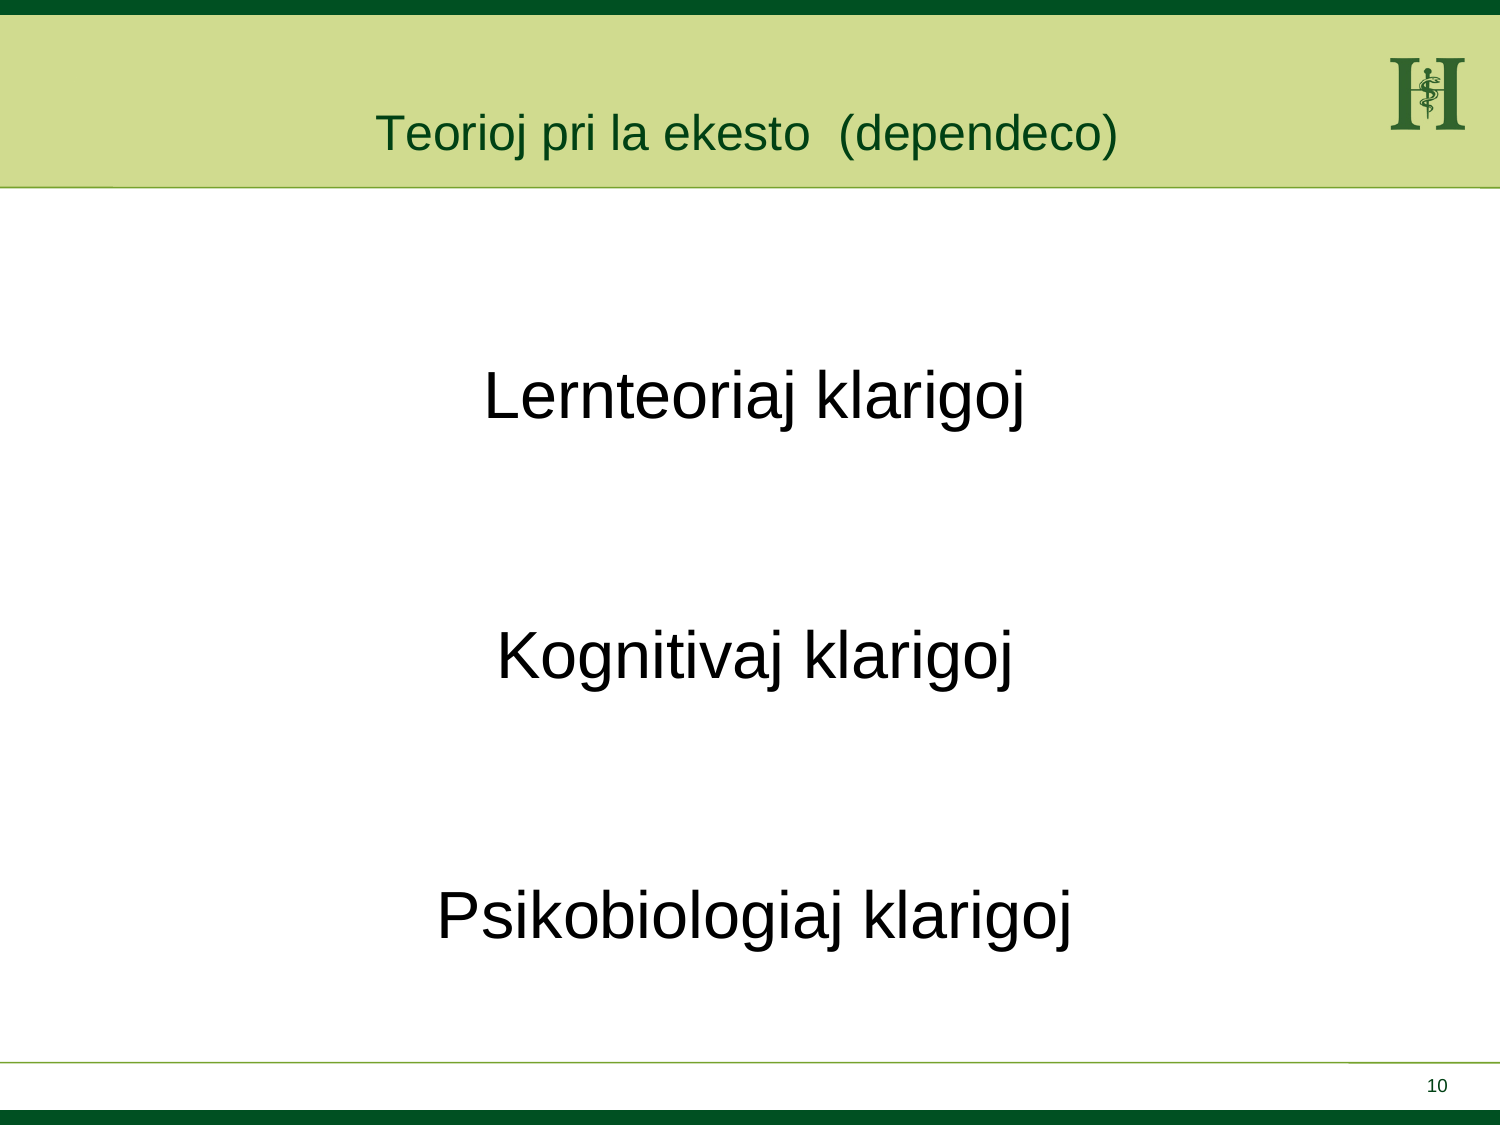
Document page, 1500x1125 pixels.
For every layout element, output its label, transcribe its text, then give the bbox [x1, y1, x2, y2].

picture [0, 15, 1500, 186]
list Lernteoriaj klarigoj Kognitivaj klarigoj Psikobiologiaj klarigoj [57, 214, 1447, 1034]
title Teorioj pri la ekesto (dependeco) [52, 9, 1442, 169]
